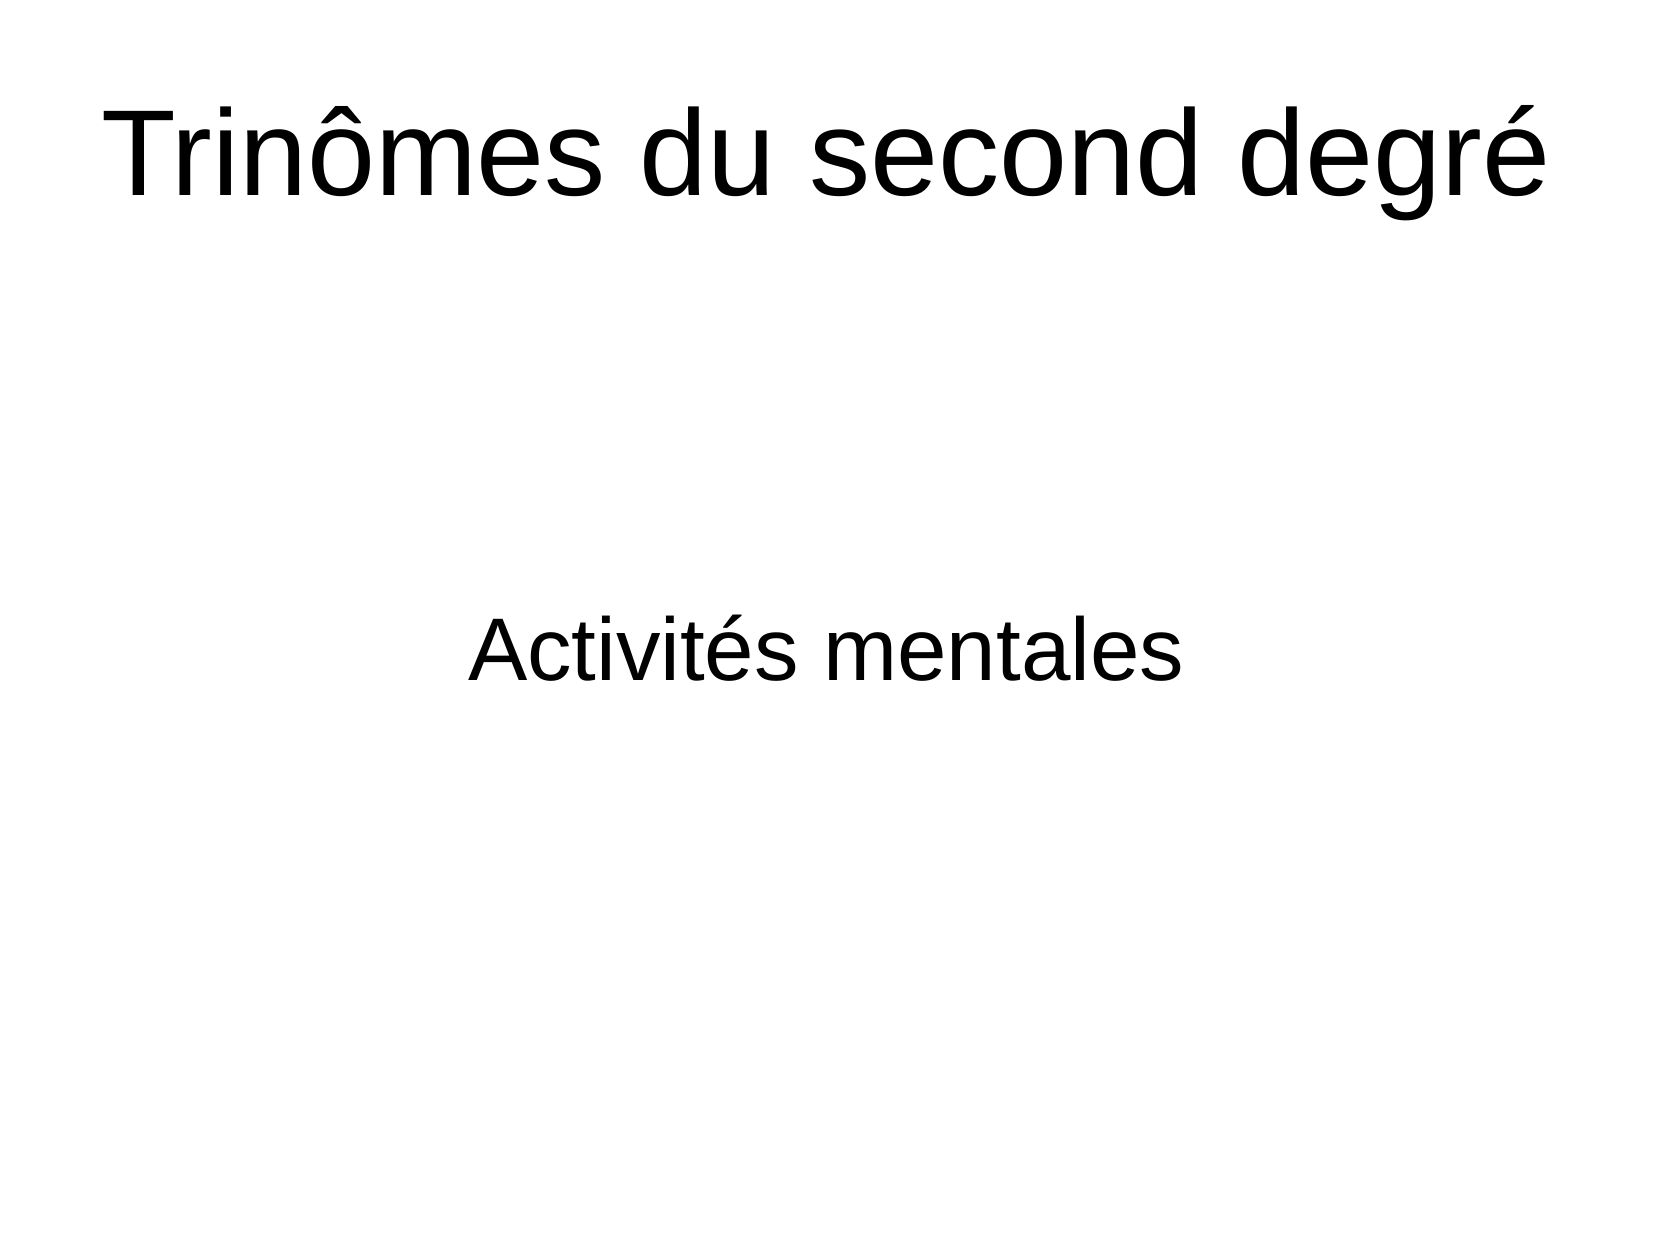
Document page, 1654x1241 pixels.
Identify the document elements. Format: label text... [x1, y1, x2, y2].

title Trinômes du second degré [82, 49, 1571, 257]
subtitle Activités mentales [82, 290, 1571, 1010]
